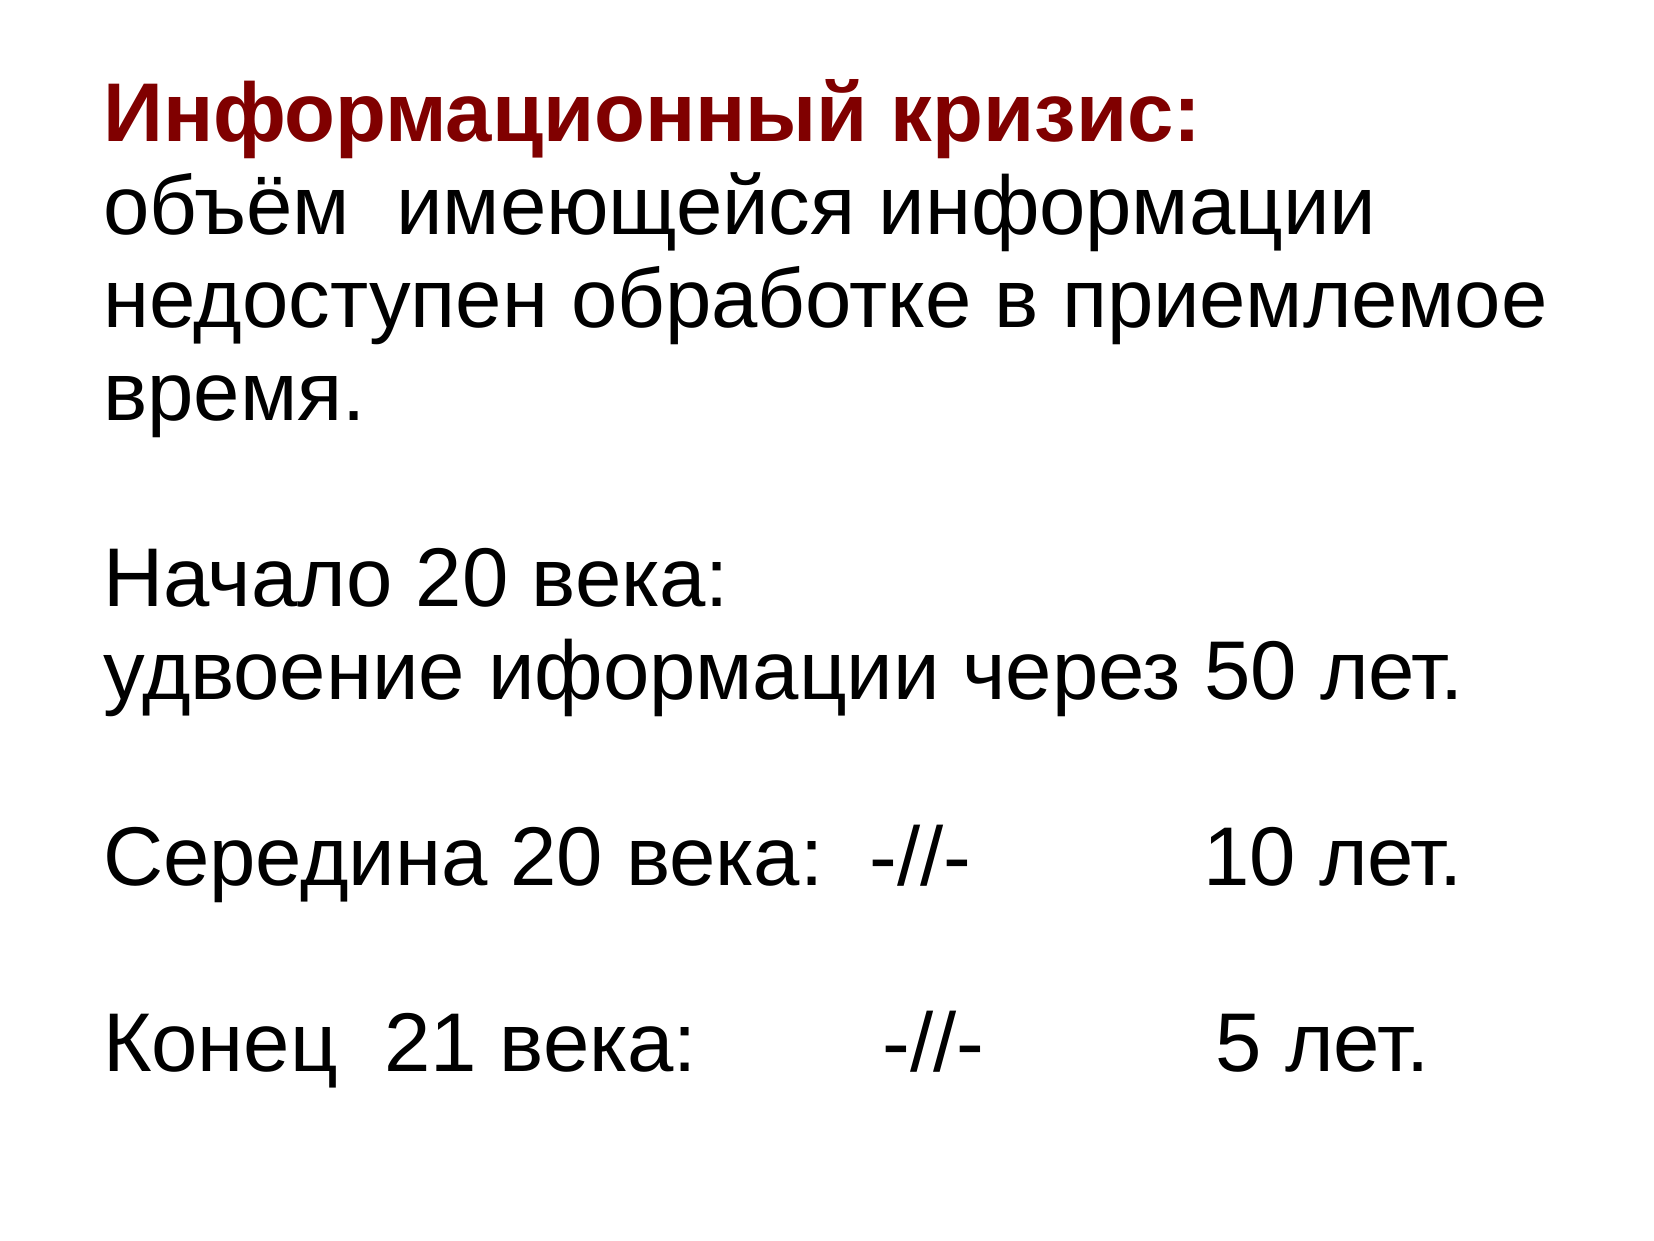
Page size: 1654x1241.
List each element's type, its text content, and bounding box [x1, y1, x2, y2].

text_box Информационный кризис: объём имеющейся информации недоступен обработке в приемлемое время. Начало 20 века: удвоение иформации через 50 лет. Середина 20 века: -//- 10 лет. Конец 21 века: -//- 5 лет. [88, 59, 1625, 1098]
